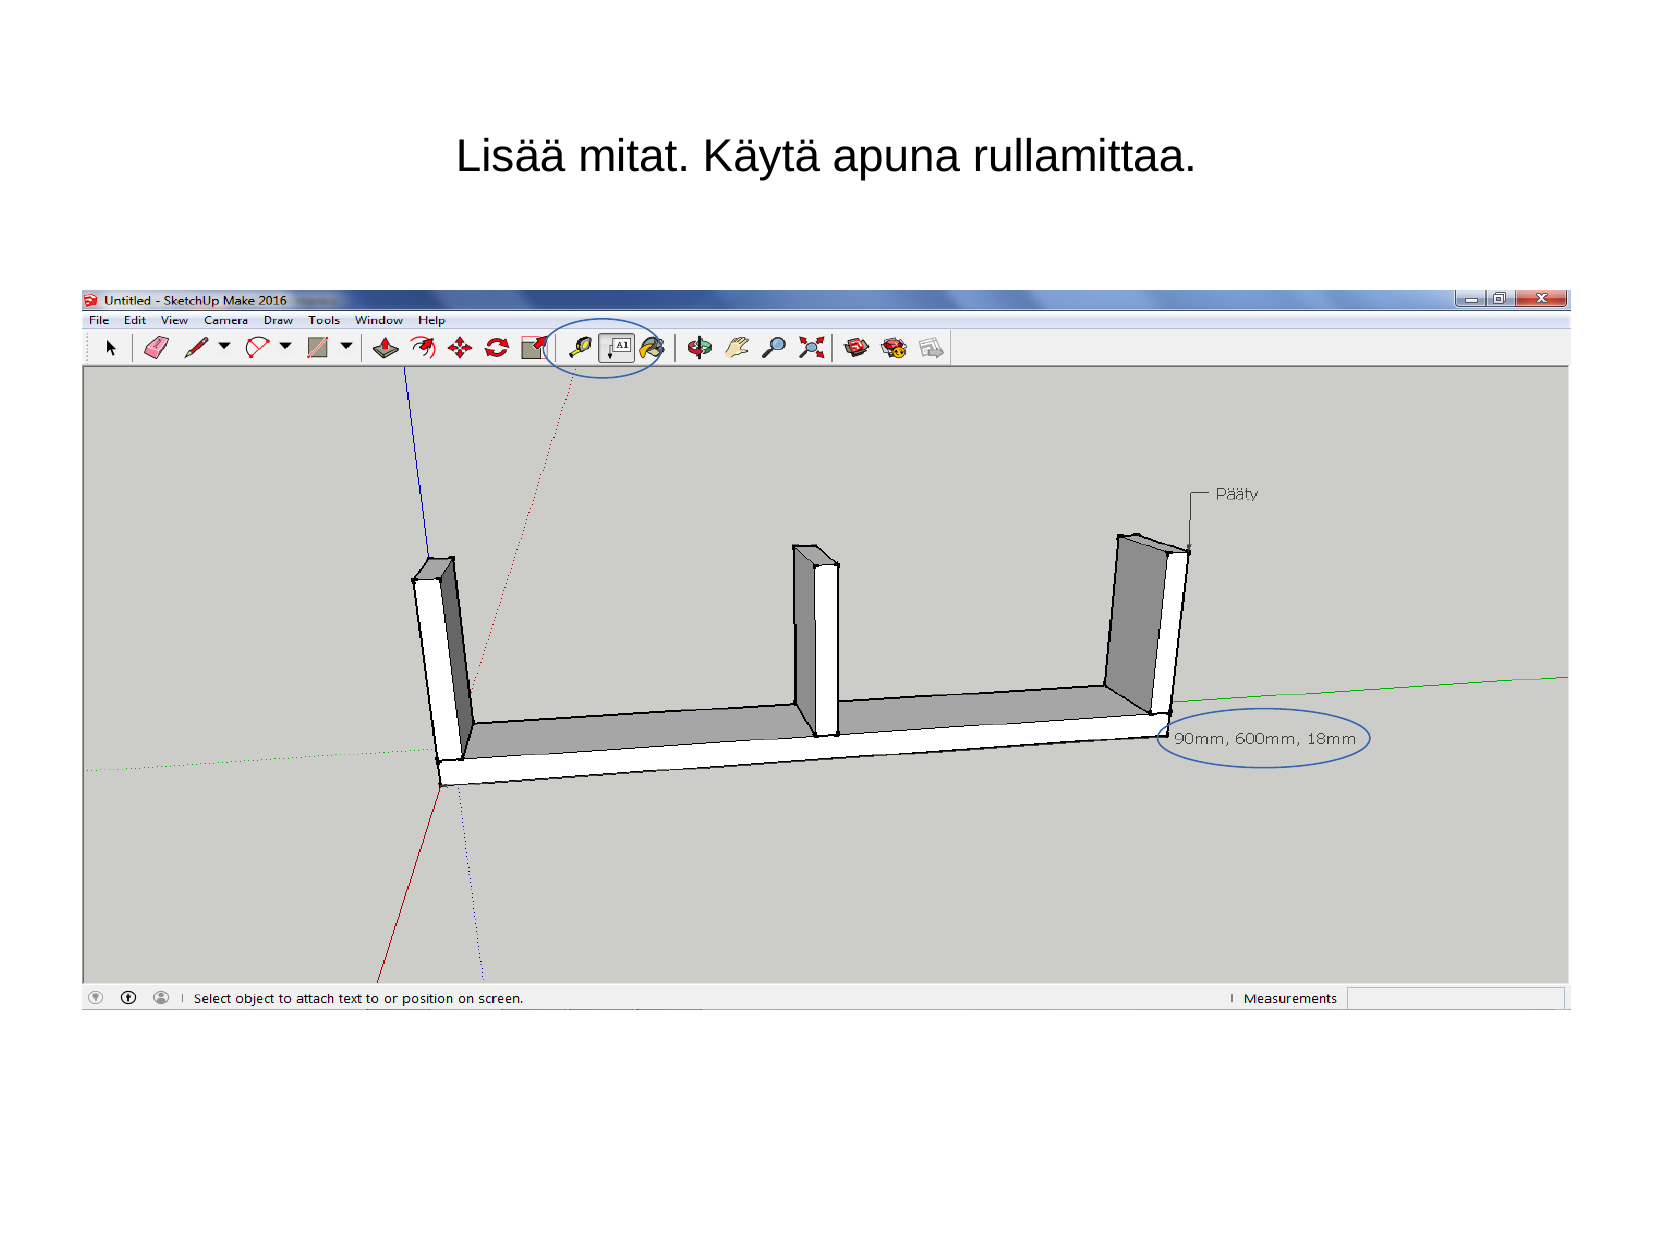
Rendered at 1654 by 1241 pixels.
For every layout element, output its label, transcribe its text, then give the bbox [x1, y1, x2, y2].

picture [82, 290, 1571, 1010]
text_box Lisää mitat. Käytä apuna rullamittaa. [82, 49, 1571, 257]
